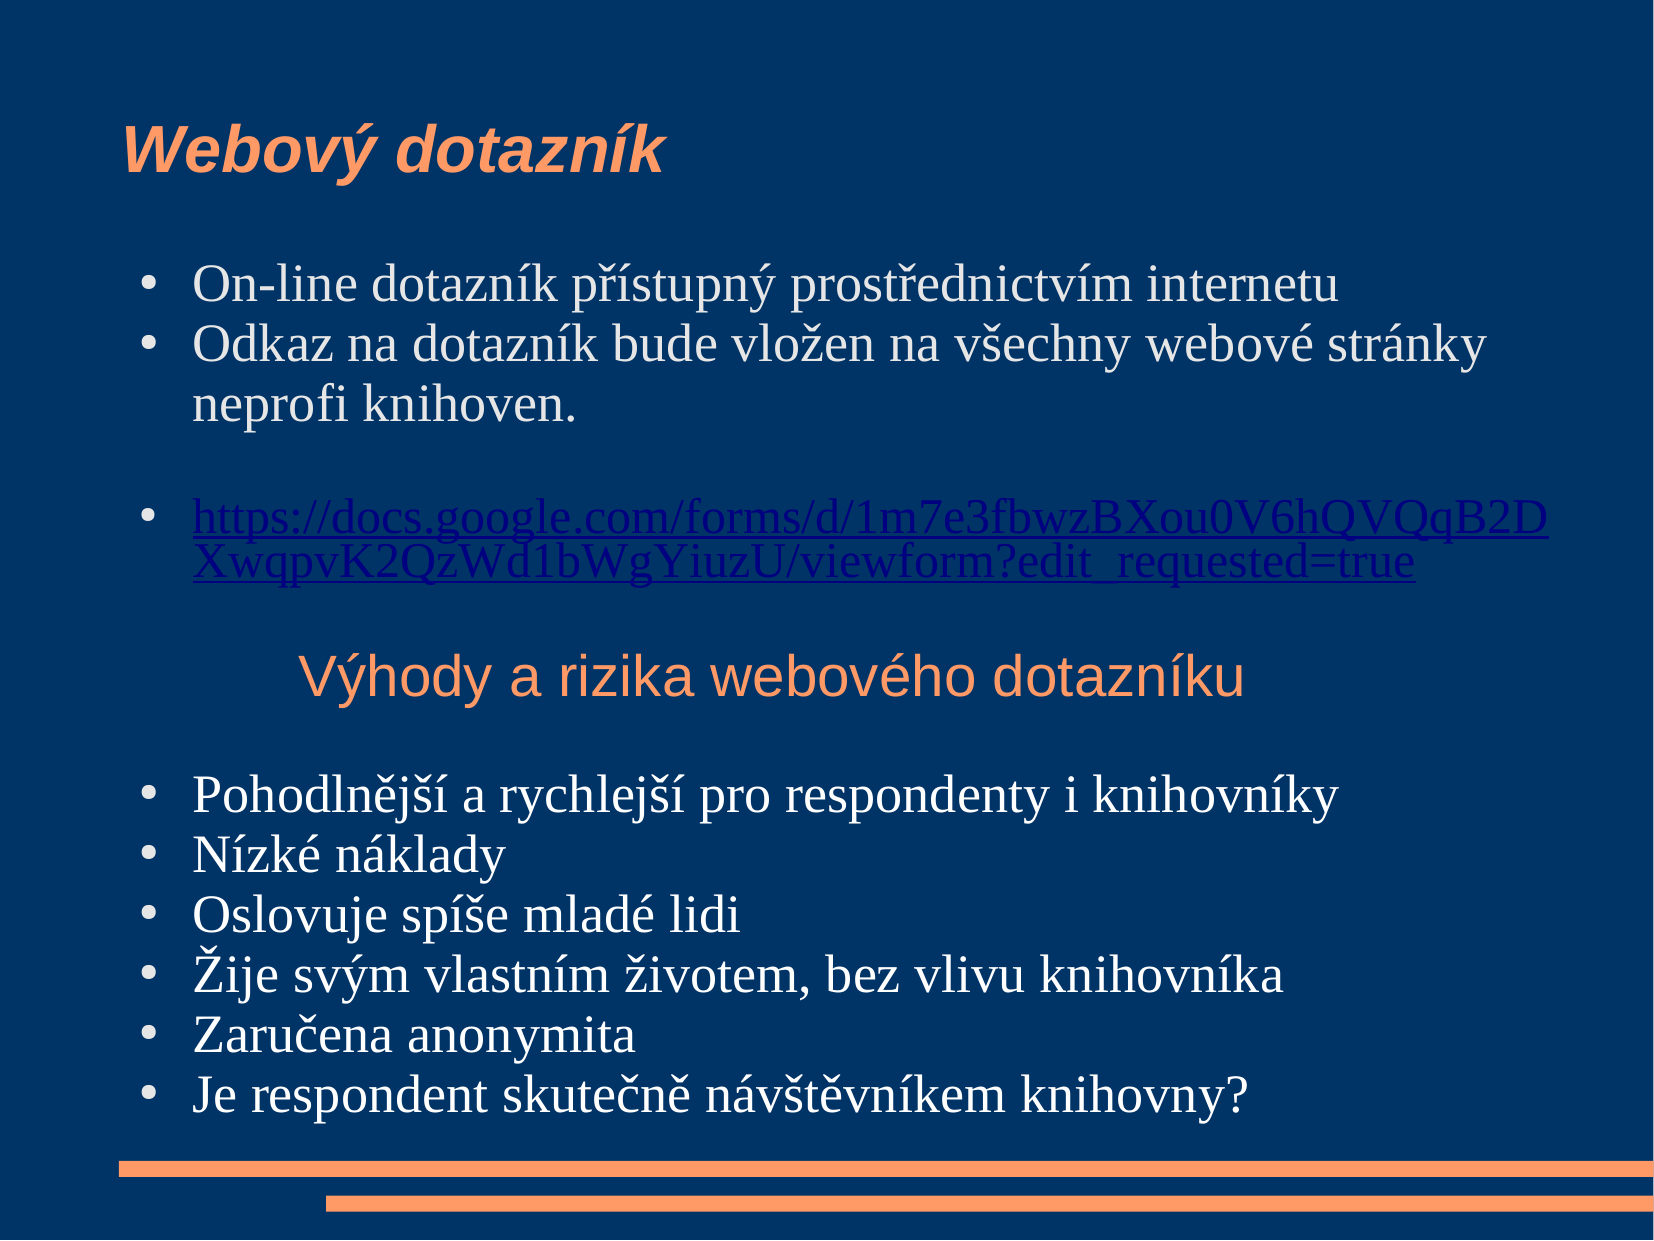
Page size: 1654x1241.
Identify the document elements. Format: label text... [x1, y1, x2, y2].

title Webový dotazník [121, 46, 1534, 253]
list On-line dotazník přístupný prostřednictvím internetu Odkaz na dotazník bude vložen na všechny webové stránky neprofi knihoven. https://docs.google.com/forms/d/1m7e3fbwzBXou0V6hQVQqB2DXwqpvK2QzWd1bWgYiuzU/viewform?edit_requested=true Výhody a rizika webového dotazníku Pohodlnější a rychlejší pro respondenty i knihovníky Nízké náklady Oslovuje spíše mladé lidi Žije svým vlastním životem, bez vlivu knihovníka Zaručena anonymita Je respondent skutečně návštěvníkem knihovny? [121, 253, 1561, 1150]
